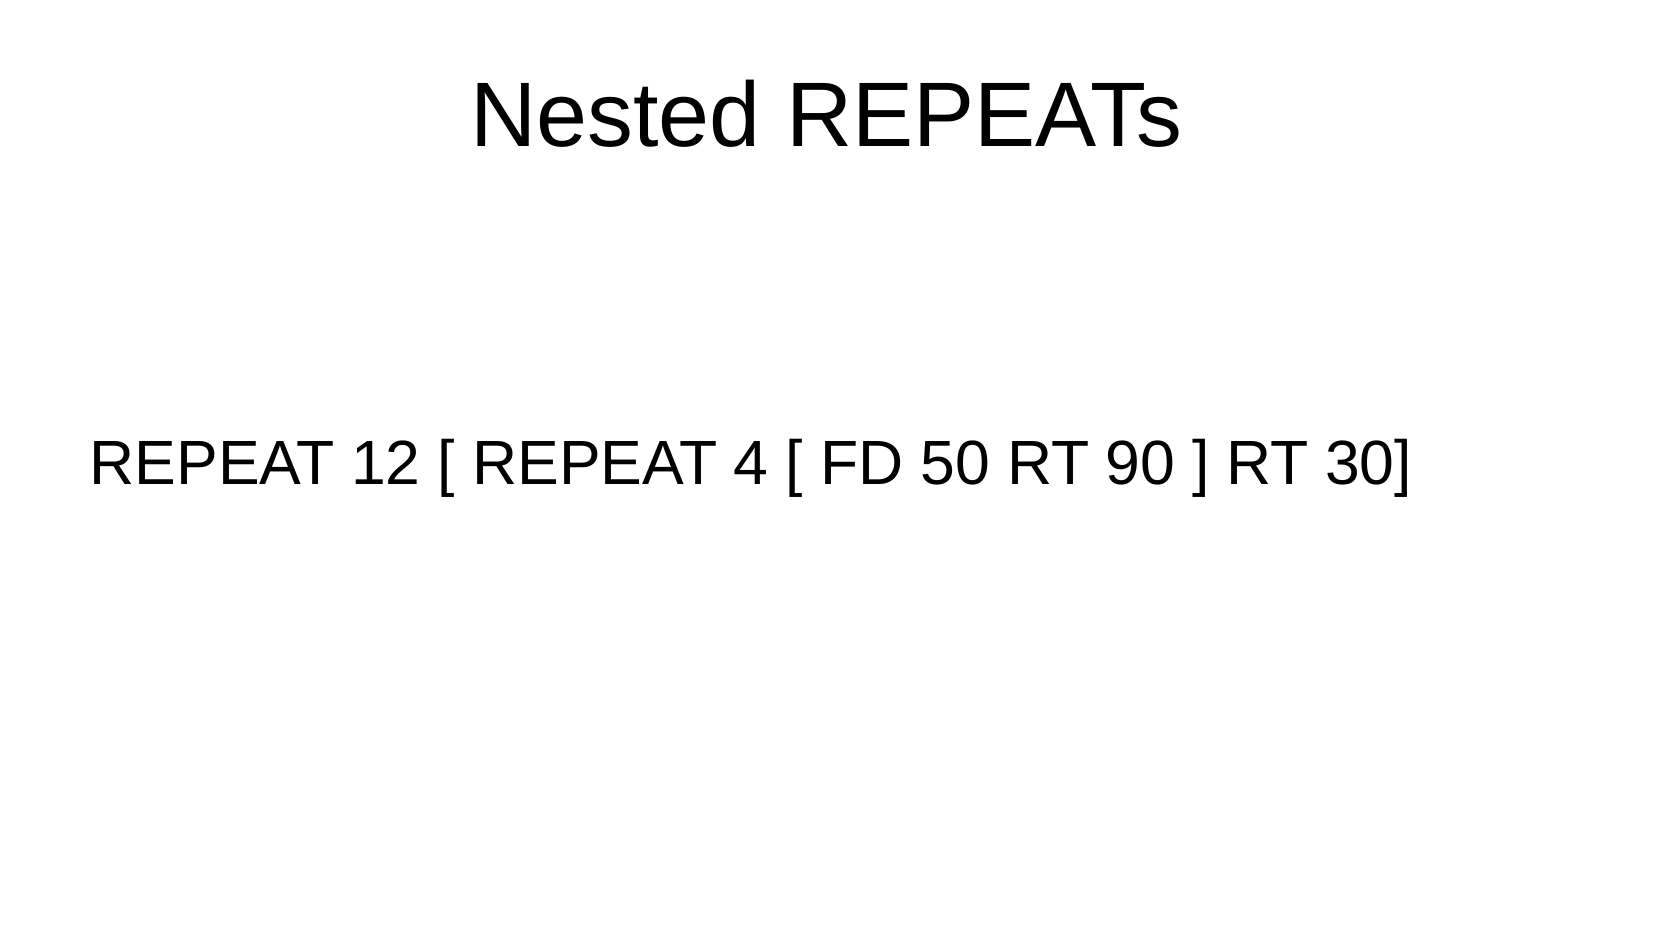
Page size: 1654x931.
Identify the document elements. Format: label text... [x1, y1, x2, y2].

title Nested REPEATs [82, 37, 1571, 193]
text_box REPEAT 12 [ REPEAT 4 [ FD 50 RT 90 ] RT 30] [75, 420, 1441, 576]
